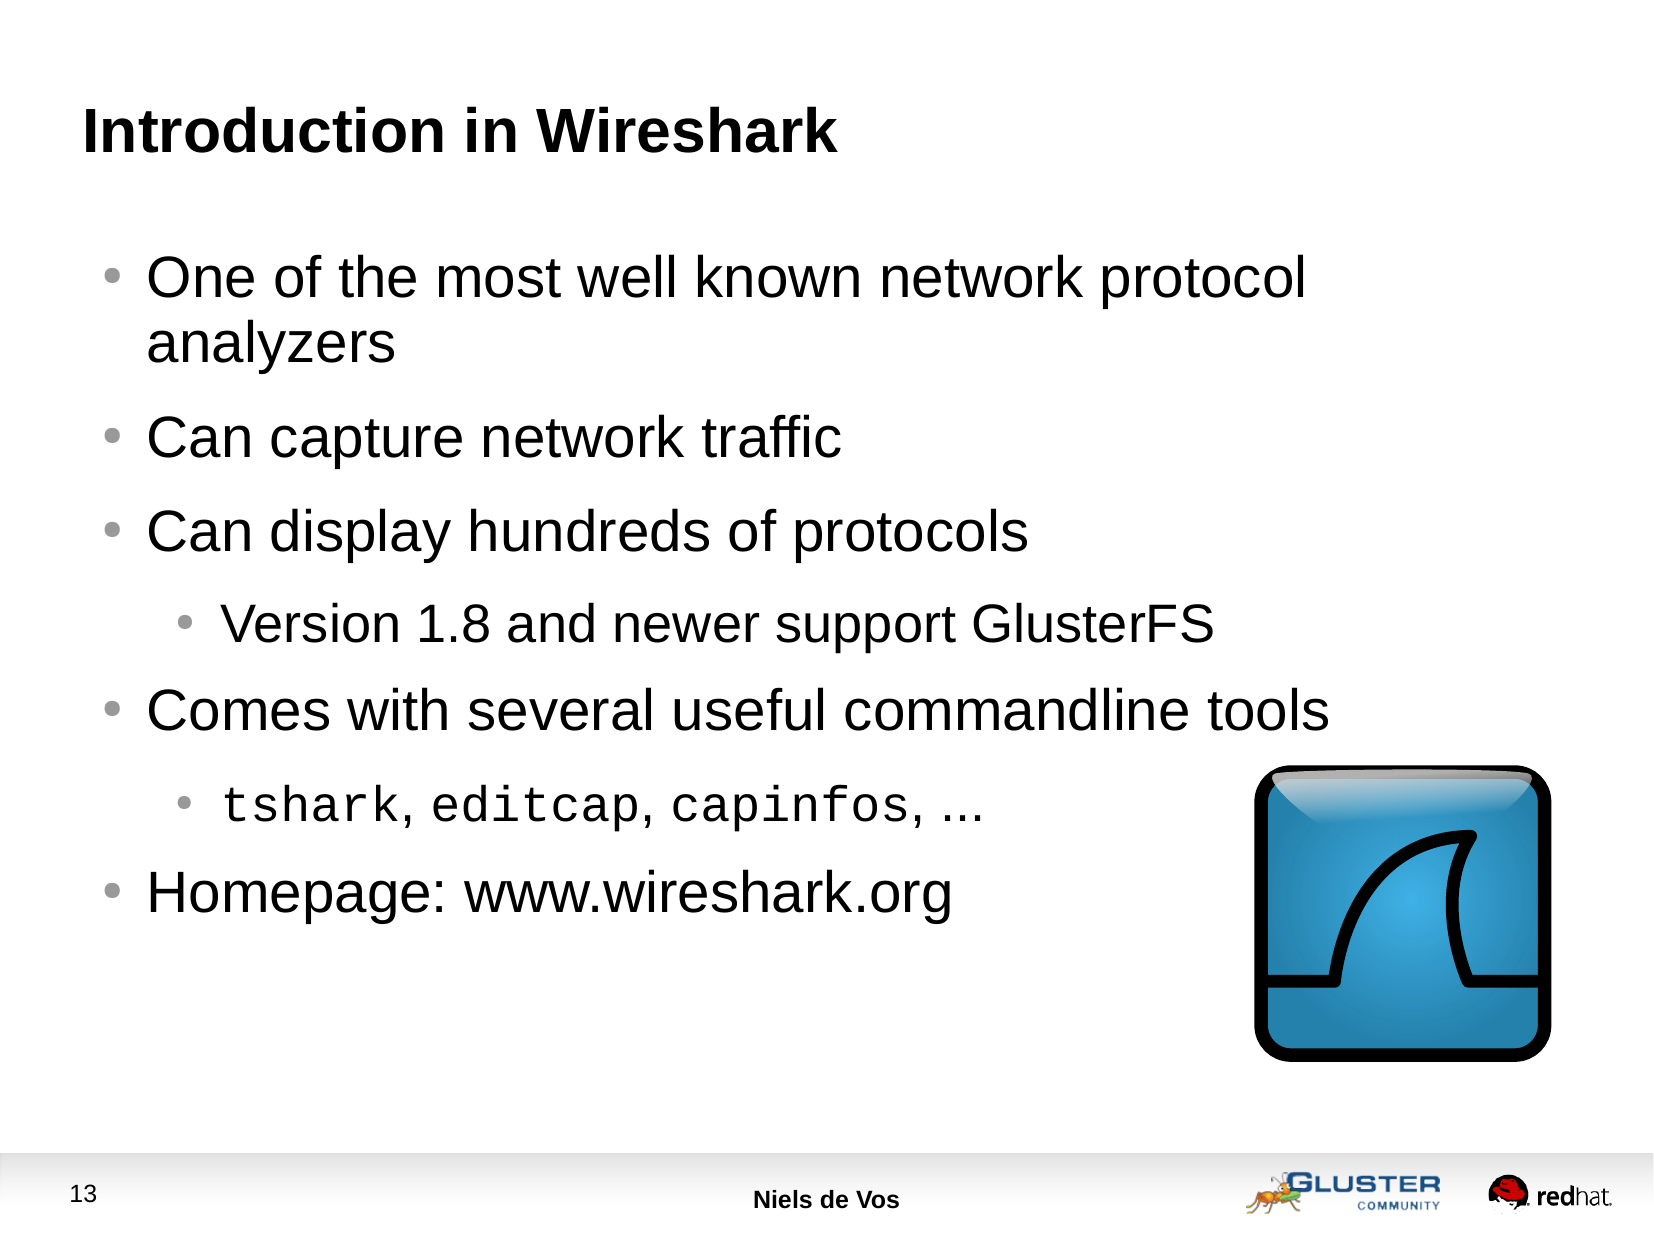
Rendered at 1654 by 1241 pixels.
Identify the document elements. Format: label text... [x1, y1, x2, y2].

picture [1252, 763, 1553, 1064]
picture [0, 1153, 1654, 1238]
list One of the most well known network protocol analyzers Can capture network traffic Can display hundreds of protocols Version 1.8 and newer support GlusterFS Comes with several useful commandline tools tshark, editcap, capinfos, ... Homepage: www.wireshark.org [86, 244, 1576, 1039]
title Introduction in Wireshark [82, 37, 1571, 226]
